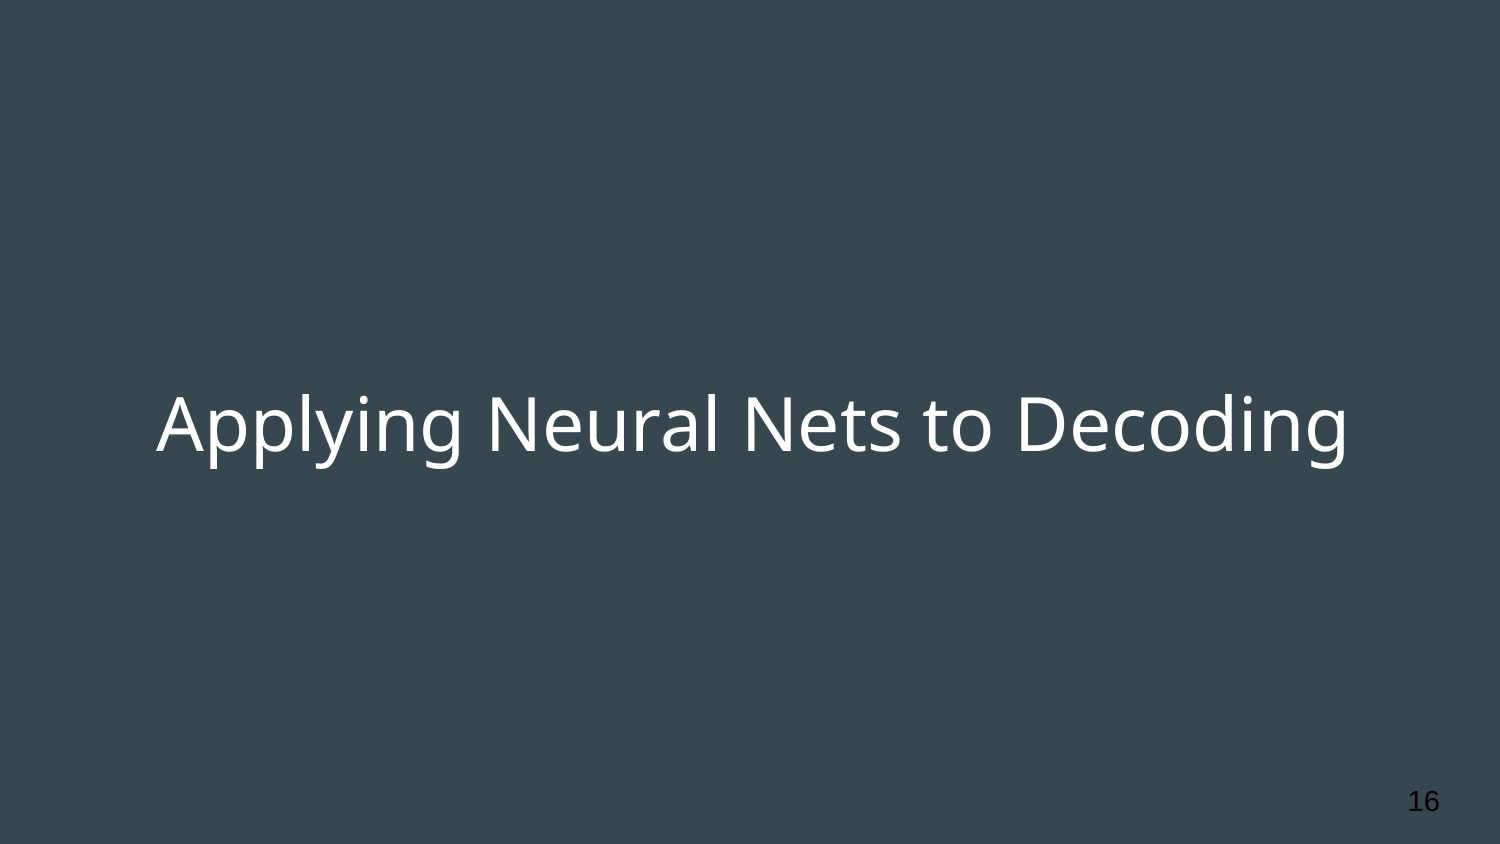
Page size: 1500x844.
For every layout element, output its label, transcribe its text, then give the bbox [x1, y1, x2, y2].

slide_number <number> [1392, 767, 1483, 833]
title Applying Neural Nets to Decoding [110, 351, 1399, 493]
